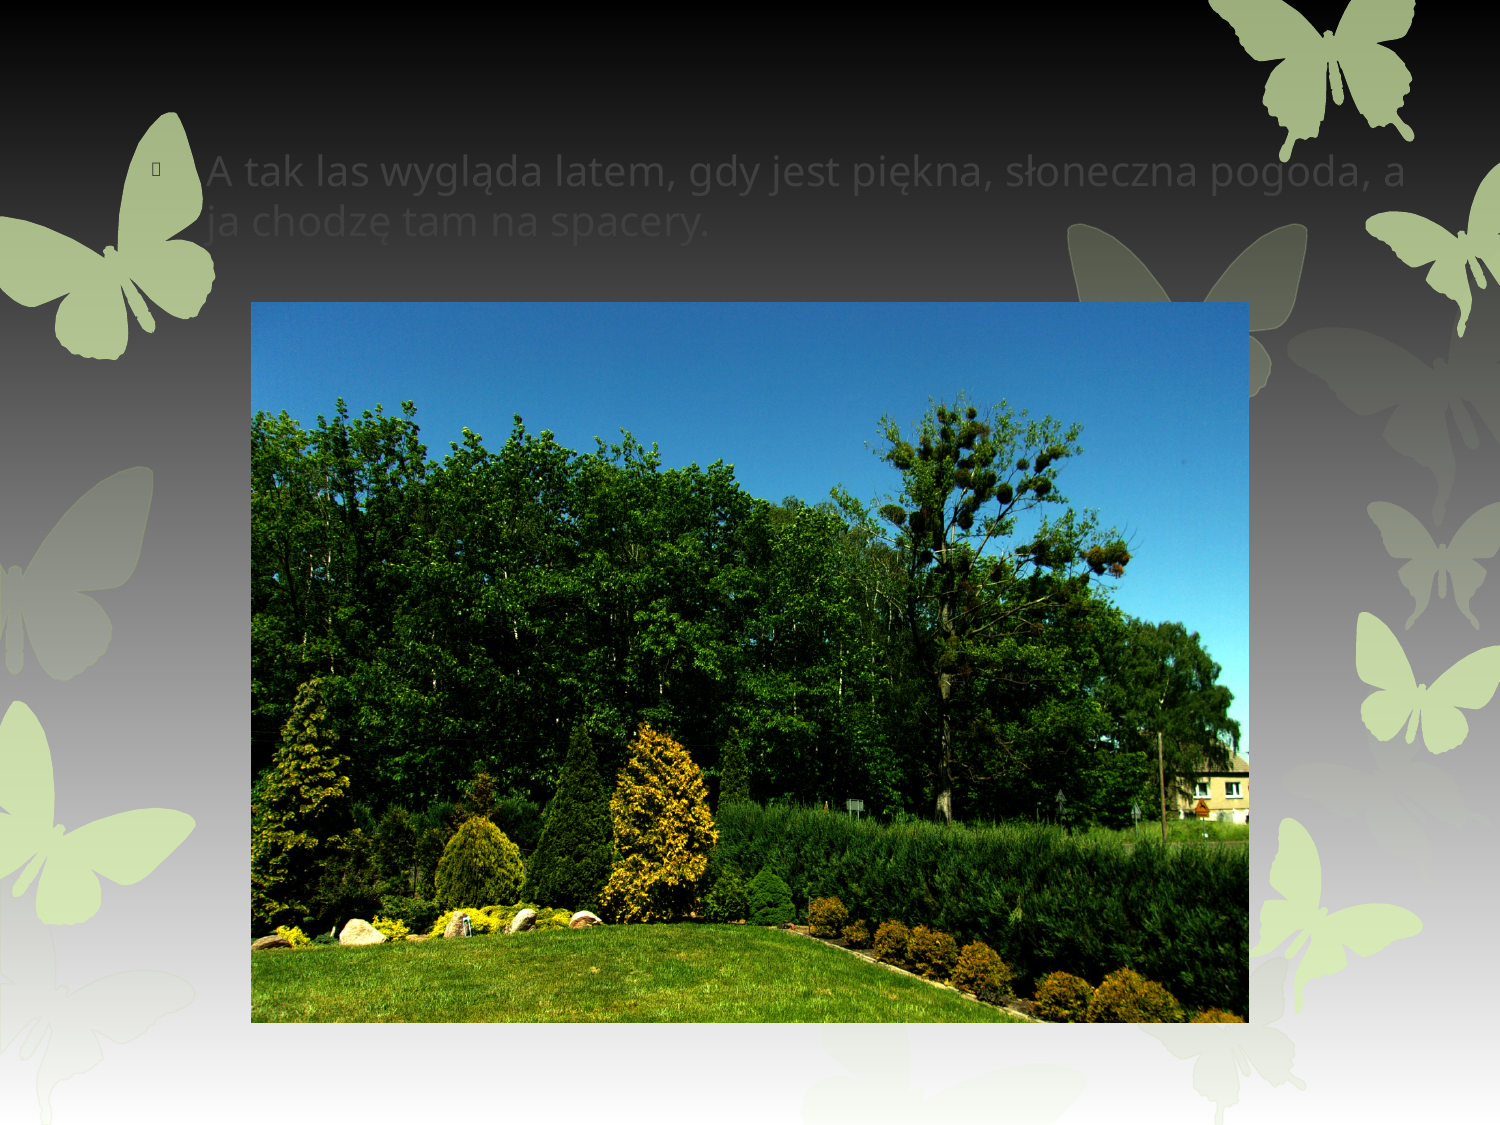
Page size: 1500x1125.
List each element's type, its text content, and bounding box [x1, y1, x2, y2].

list A tak las wygląda latem, gdy jest piękna, słoneczna pogoda, a ja chodzę tam na spacery. [135, 137, 1424, 1083]
picture [251, 302, 1249, 1023]
